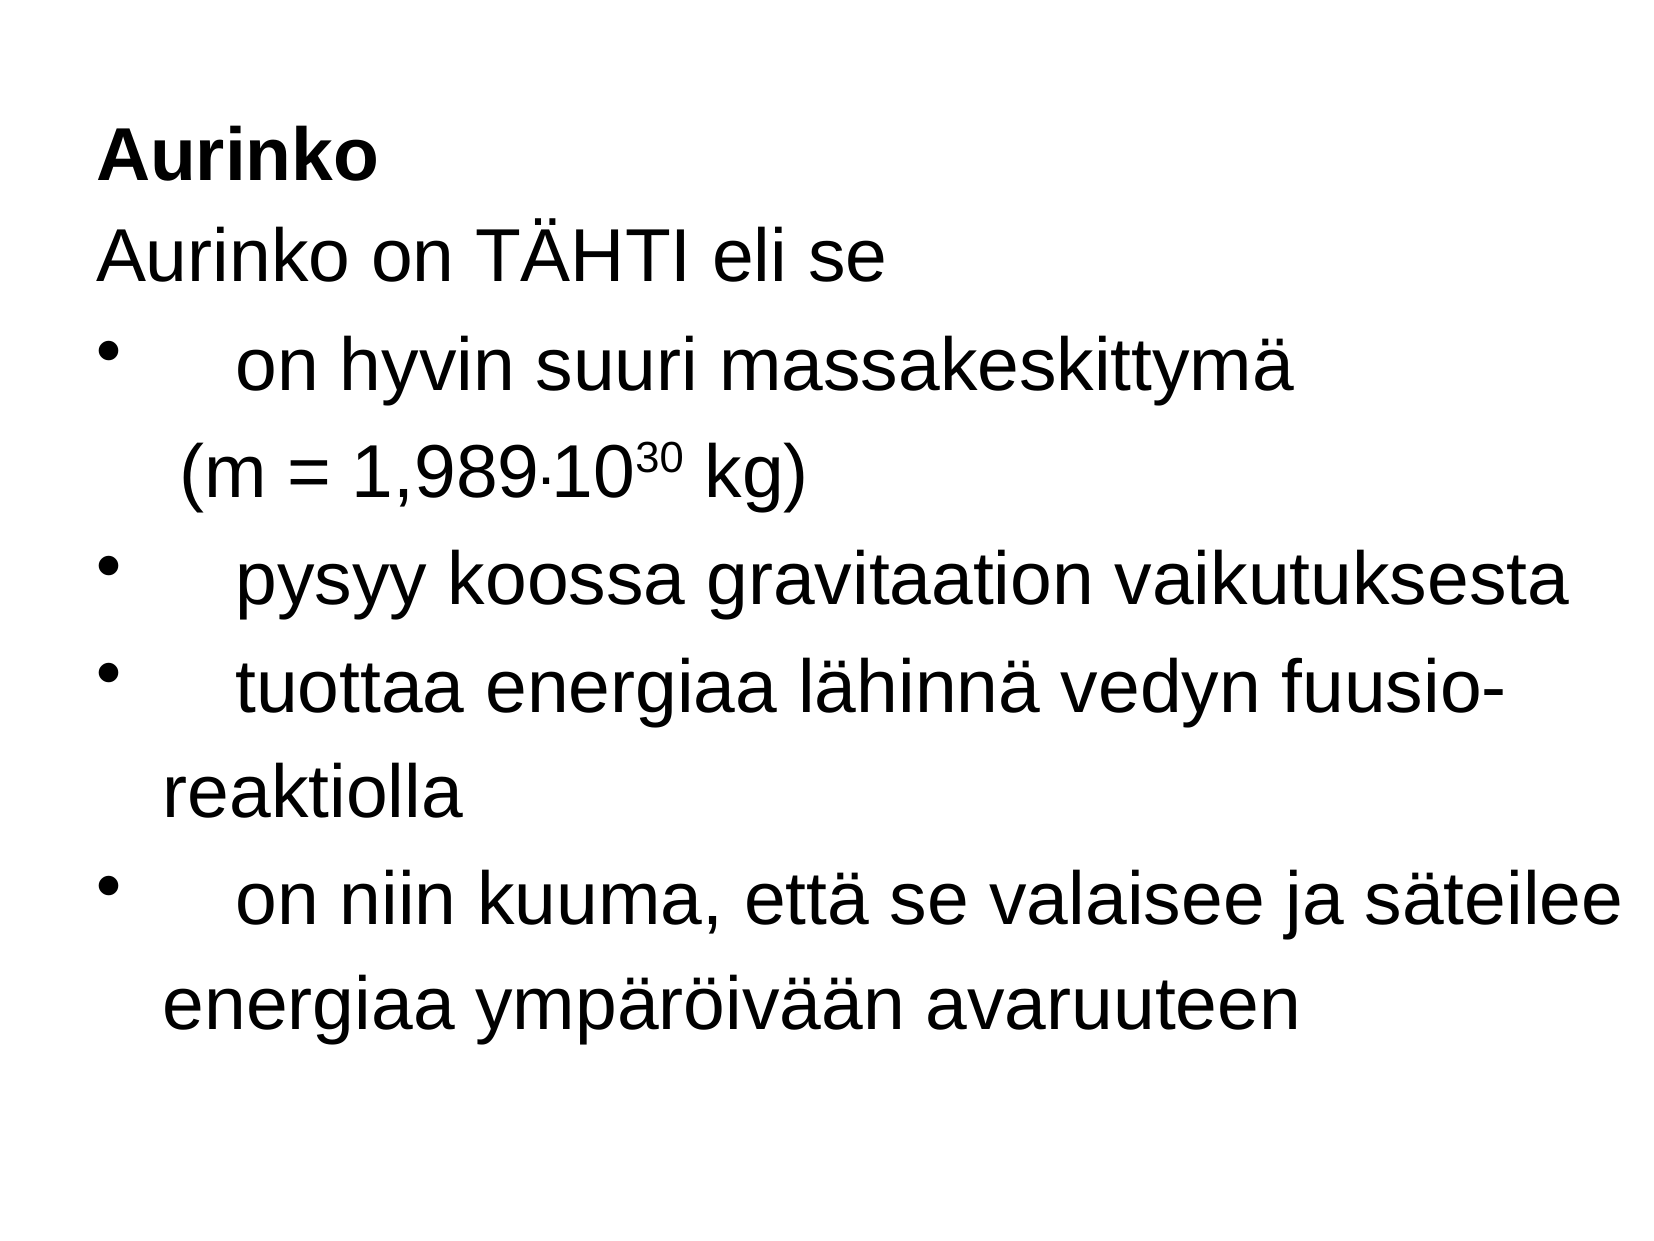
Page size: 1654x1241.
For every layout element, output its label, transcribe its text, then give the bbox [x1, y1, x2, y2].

text_box Aurinko Aurinko on TÄHTI eli se on hyvin suuri massakeskittymä (m = 1,989.1030 kg) pysyy koossa gravitaation vaikutuksesta tuottaa energiaa lähinnä vedyn fuusio-reaktiolla on niin kuuma, että se valaisee ja säteilee energiaa ympäröivään avaruuteen [81, 106, 1654, 1055]
